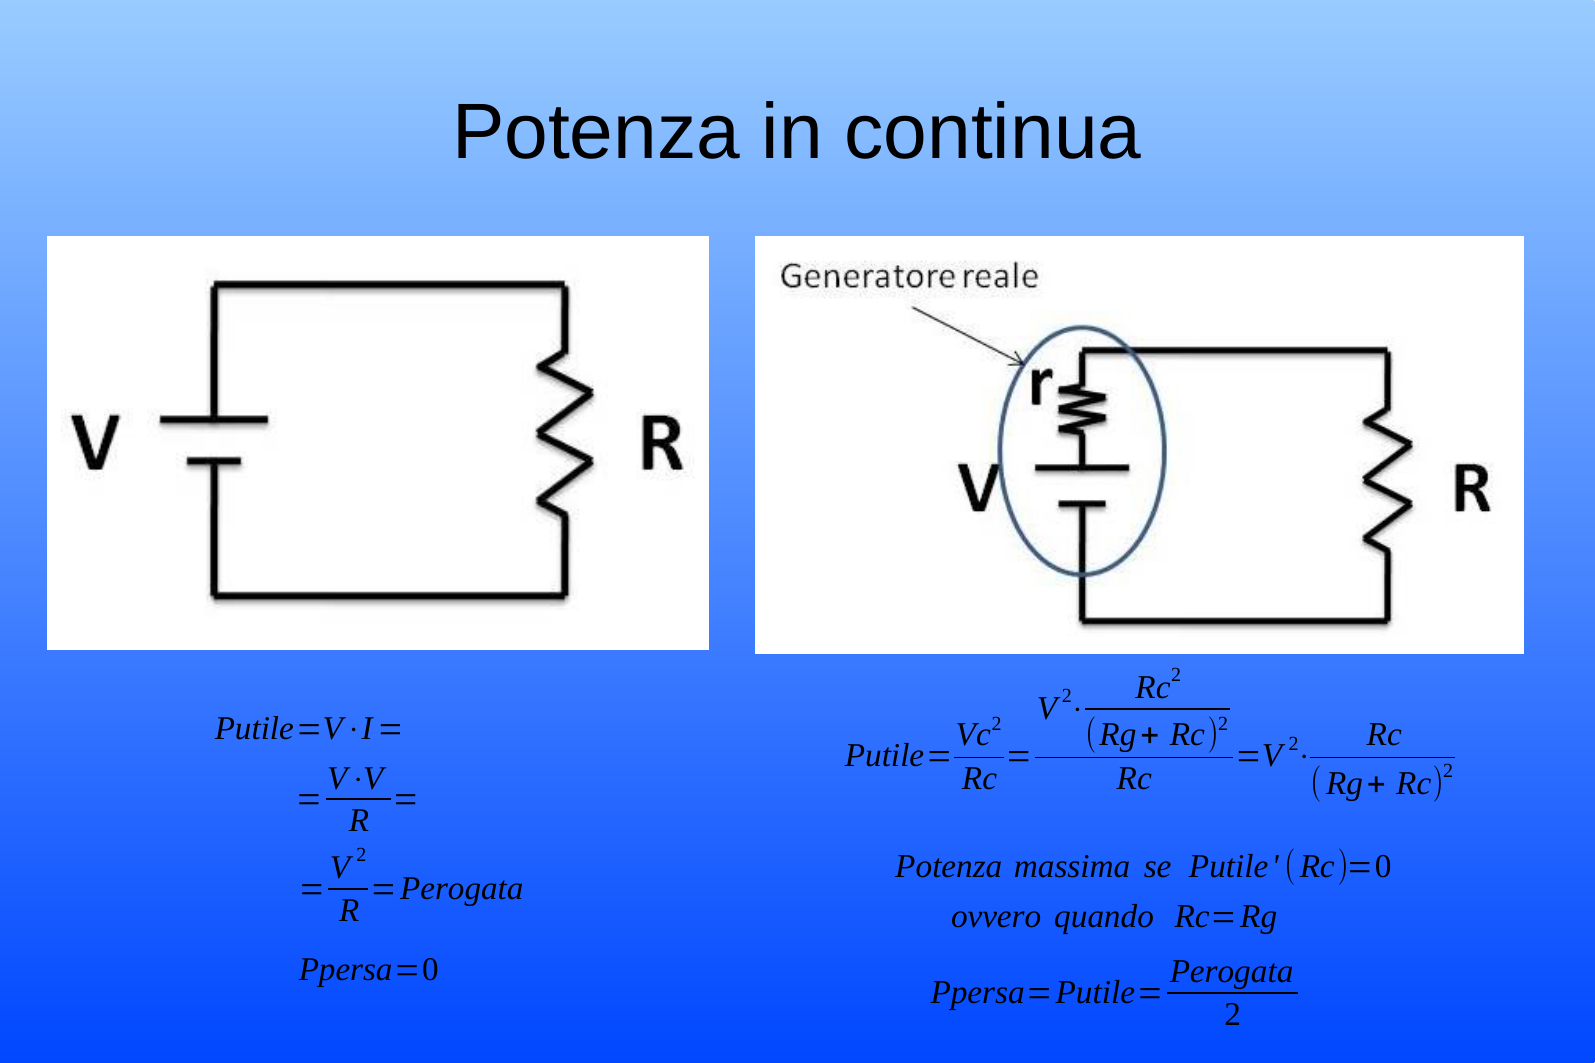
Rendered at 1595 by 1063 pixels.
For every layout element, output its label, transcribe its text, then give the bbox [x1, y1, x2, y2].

chart [885, 847, 1398, 886]
chart [835, 664, 1463, 803]
chart [921, 953, 1306, 1034]
chart [292, 844, 530, 930]
chart [289, 759, 426, 840]
picture [755, 236, 1524, 654]
chart [289, 950, 445, 989]
picture [47, 236, 709, 650]
chart [944, 897, 1284, 936]
title Potenza in continua [79, 42, 1515, 220]
chart [205, 709, 411, 748]
